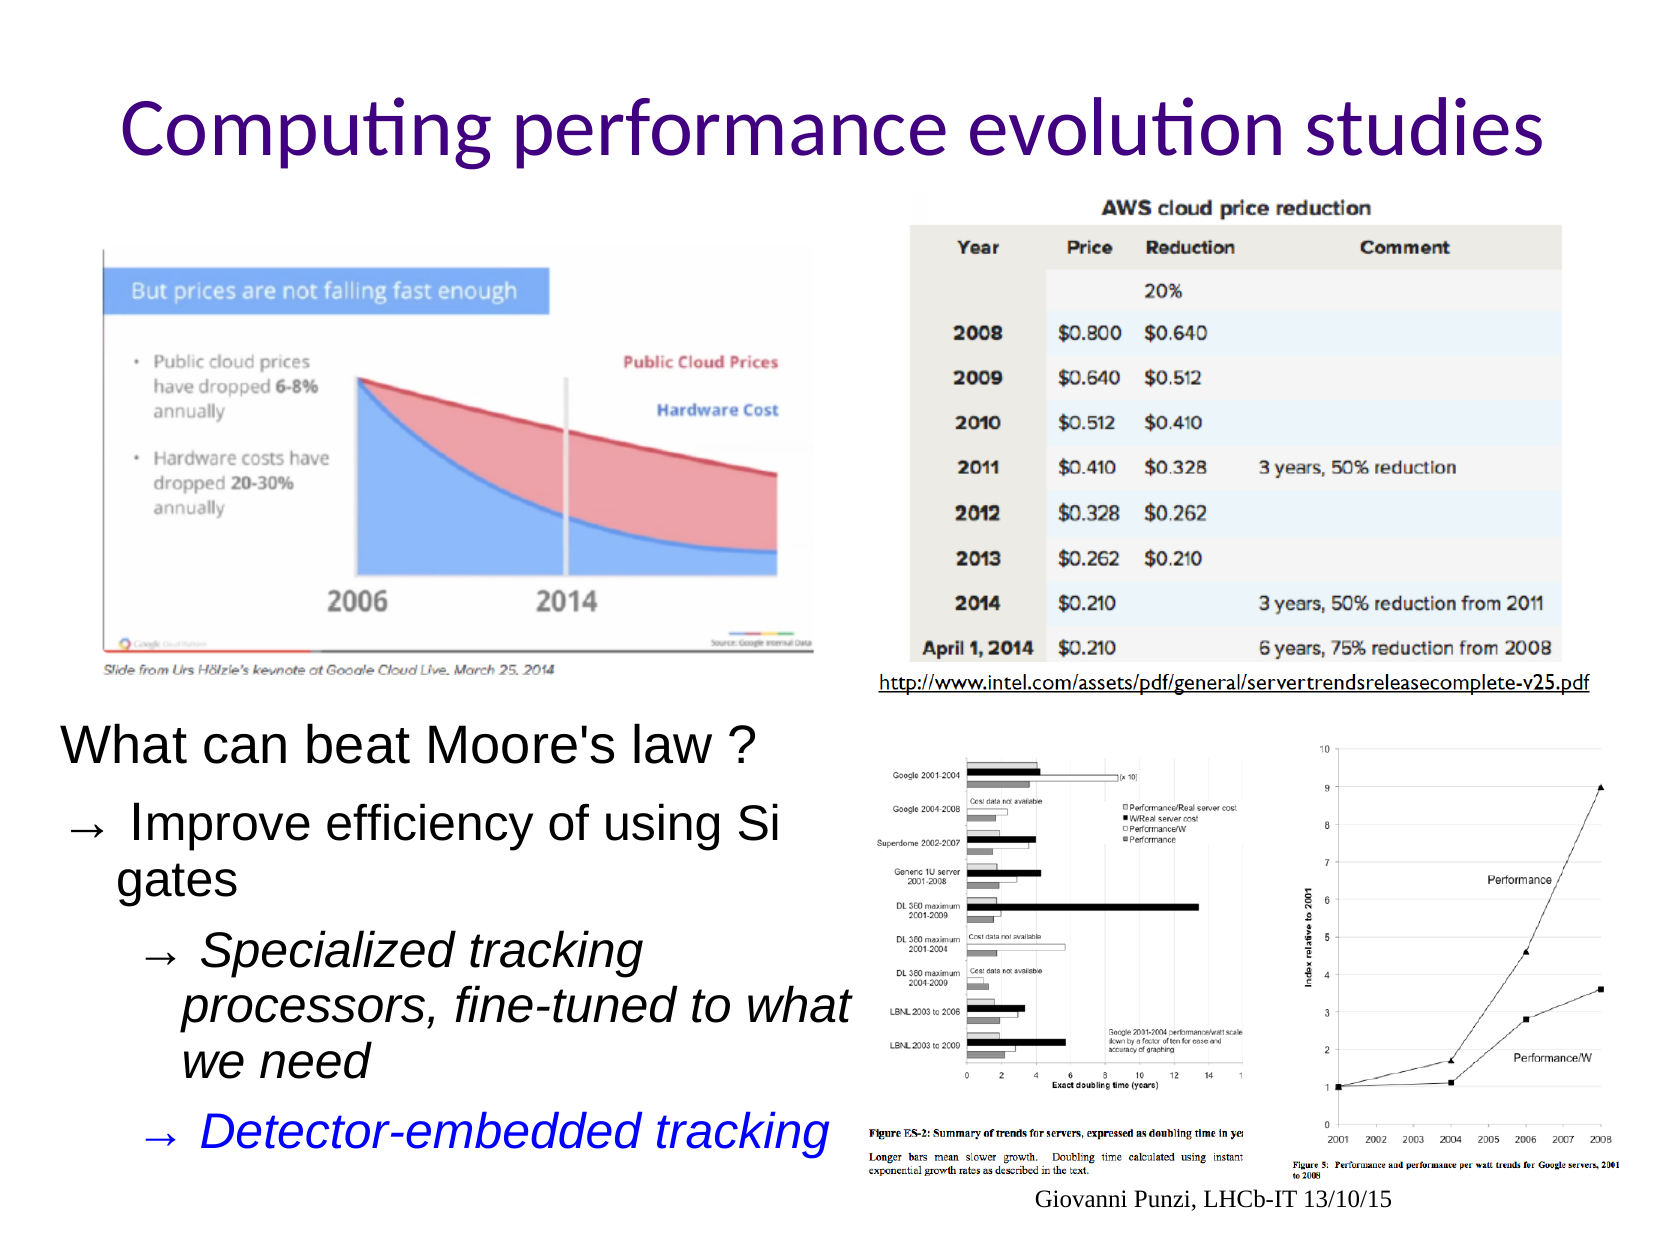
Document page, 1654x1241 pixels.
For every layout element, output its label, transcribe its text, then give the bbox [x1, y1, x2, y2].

title Computing performance evolution studies [90, 19, 1577, 185]
text_box What can beat Moore's law ? → Improve efficiency of using Si gates → Specialized tracking processors, fine-tuned to what we need → Detector-embedded tracking [45, 707, 886, 1171]
picture [90, 185, 1632, 1186]
